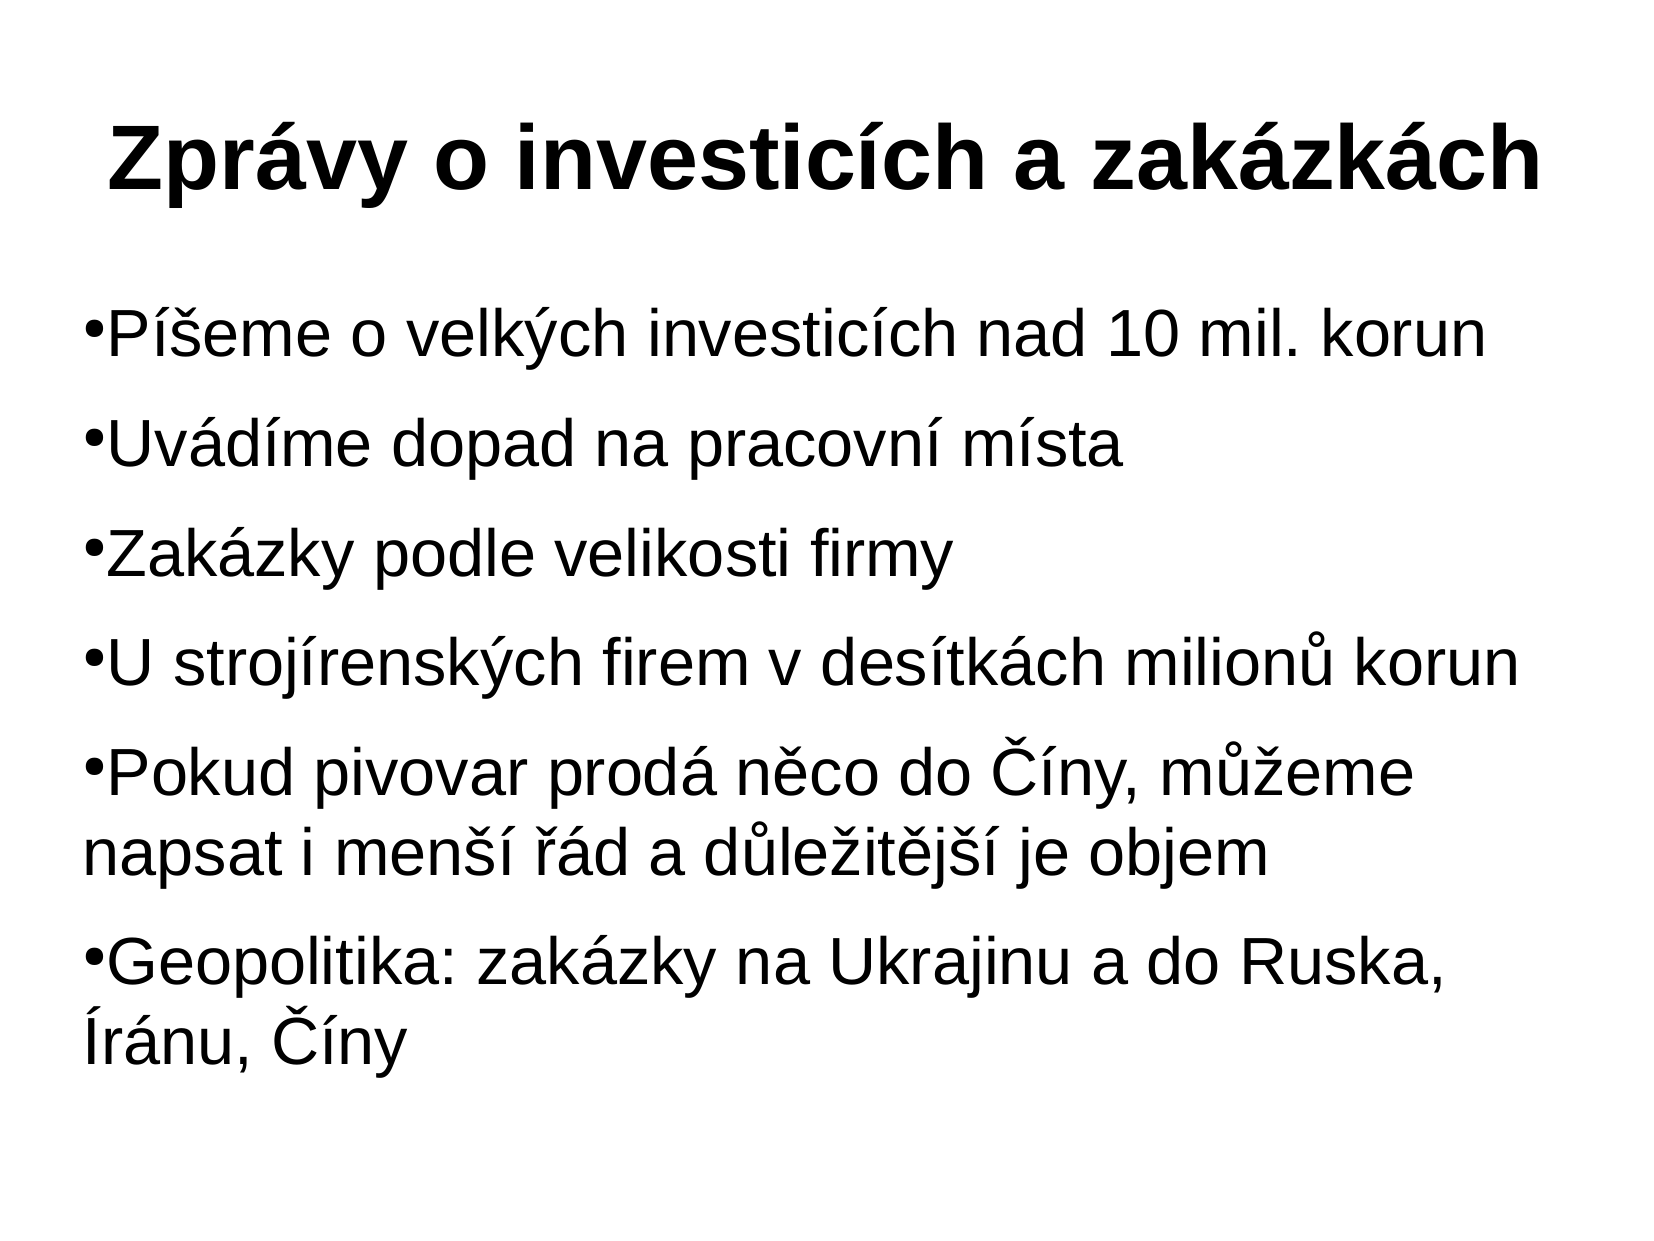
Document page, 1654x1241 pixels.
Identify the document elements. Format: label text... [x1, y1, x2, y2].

title Zprávy o investicích a zakázkách [82, 49, 1571, 257]
list Píšeme o velkých investicích nad 10 mil. korun Uvádíme dopad na pracovní místa Zakázky podle velikosti firmy U strojírenských firem v desítkách milionů korun Pokud pivovar prodá něco do Číny, můžeme napsat i menší řád a důležitější je objem Geopolitika: zakázky na Ukrajinu a do Ruska, Íránu, Číny [82, 290, 1571, 1109]
